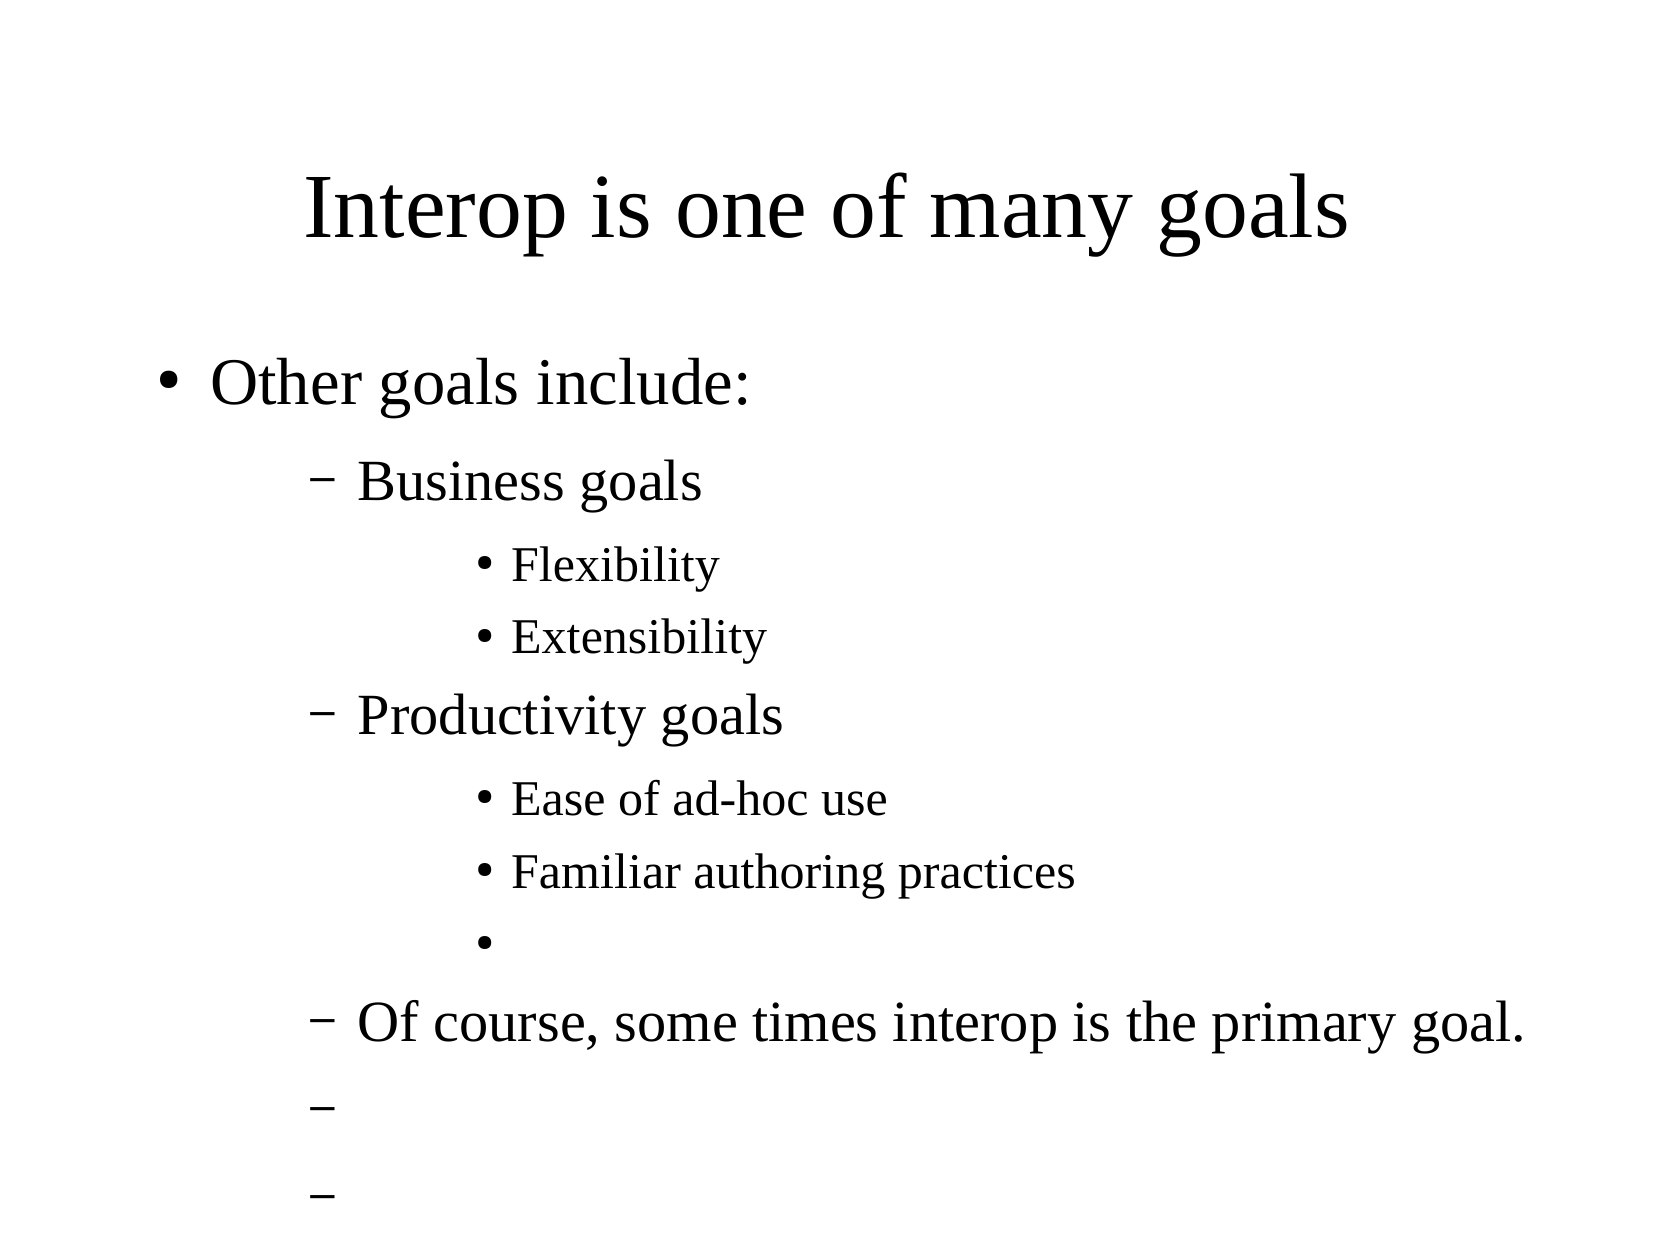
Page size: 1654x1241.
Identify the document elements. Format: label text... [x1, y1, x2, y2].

title Interop is one of many goals [121, 102, 1534, 311]
list Other goals include: Business goals Flexibility Extensibility Productivity goals Ease of ad-hoc use Familiar authoring practices Of course, some times interop is the primary goal. [121, 344, 1534, 1241]
